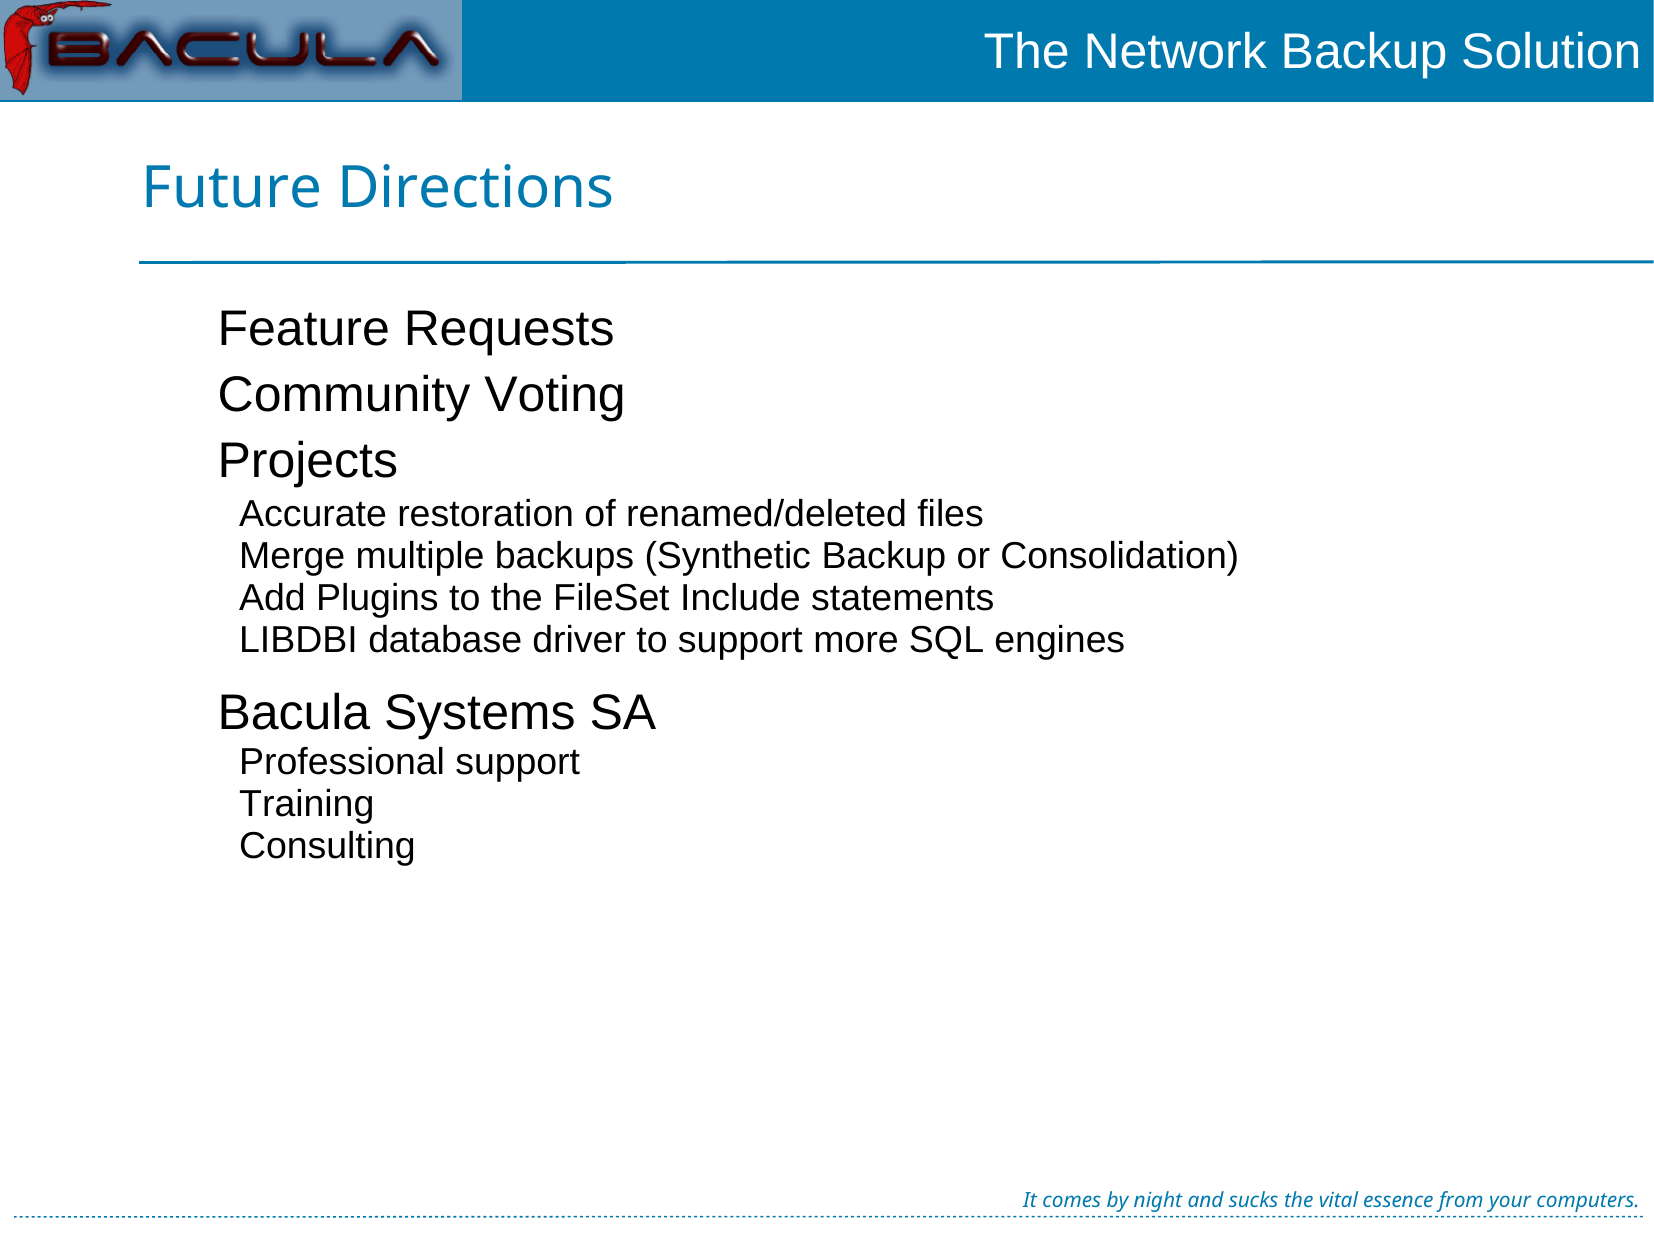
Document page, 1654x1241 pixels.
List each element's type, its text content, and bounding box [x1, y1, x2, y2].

title Future Directions [141, 112, 1501, 226]
list Feature Requests Community Voting Projects Accurate restoration of renamed/deleted files Merge multiple backups (Synthetic Backup or Consolidation) Add Plugins to the FileSet Include statements LIBDBI database driver to support more SQL engines Bacula Systems SA Professional support Training Consulting [144, 300, 1538, 1127]
picture [0, 0, 461, 99]
